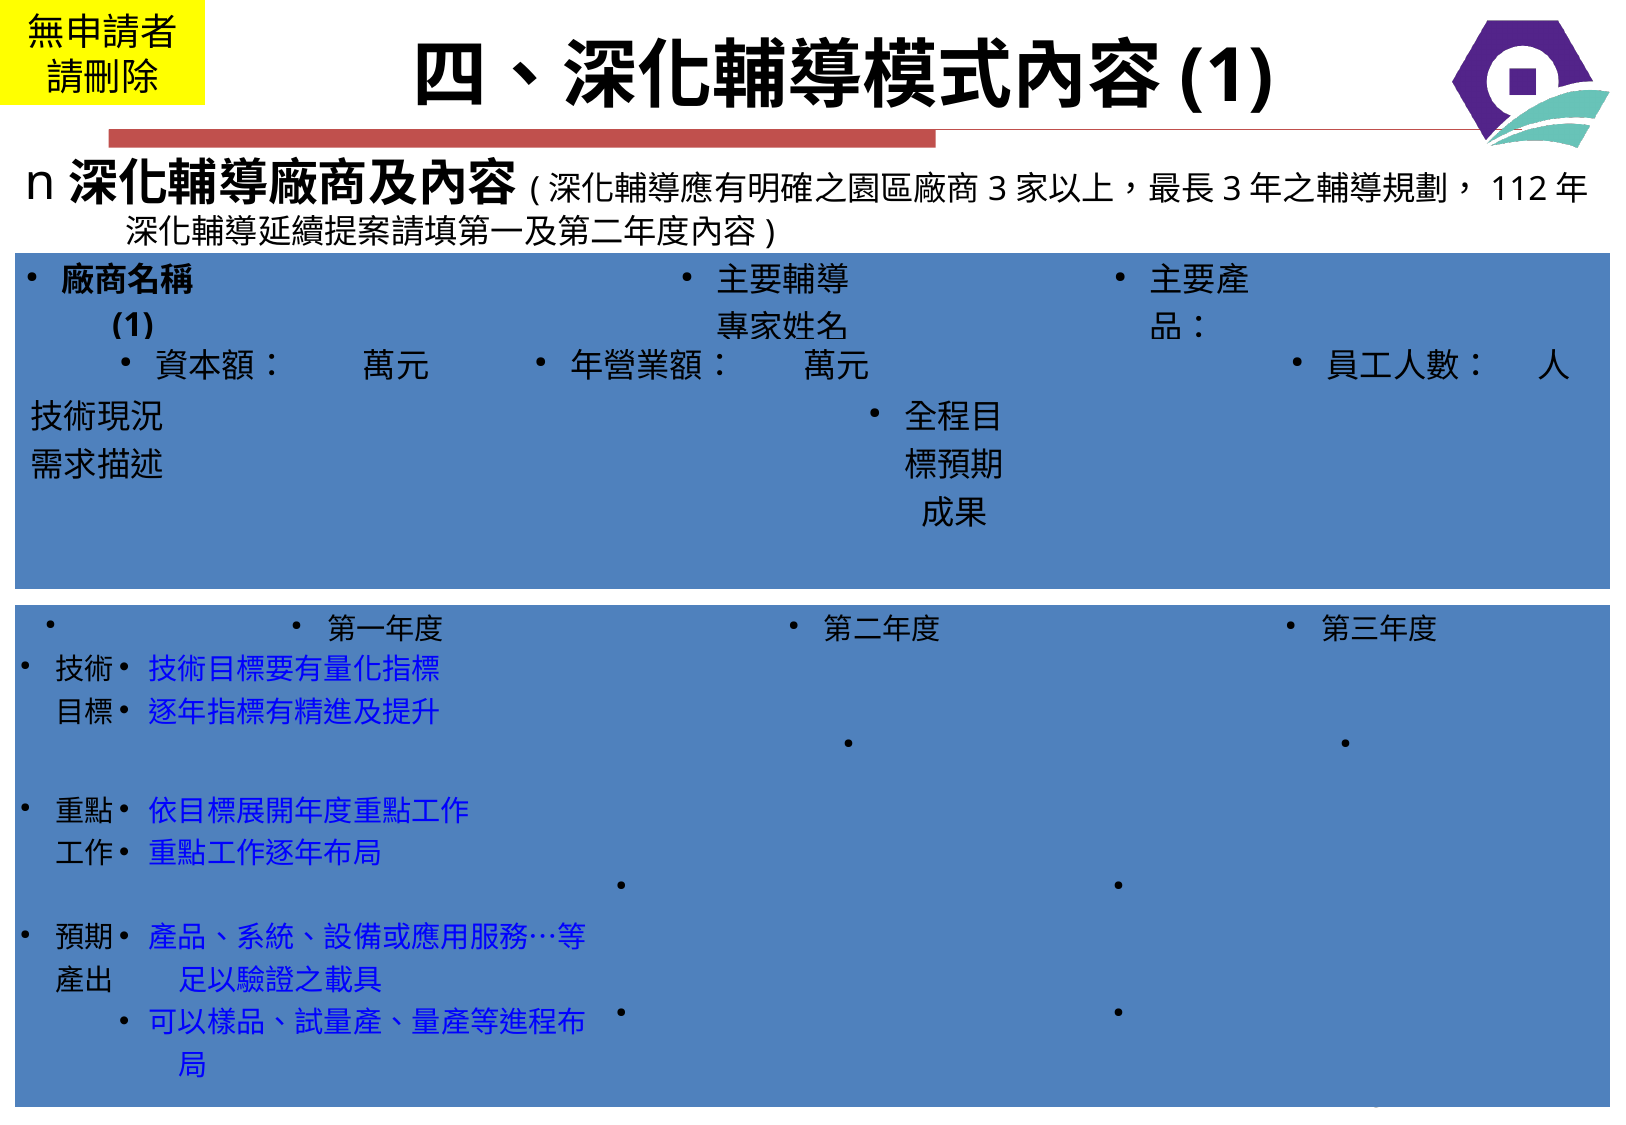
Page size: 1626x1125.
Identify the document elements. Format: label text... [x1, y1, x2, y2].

table_cell [616, 787, 1113, 914]
table_header 廠商名稱(1) [15, 253, 215, 339]
table_cell 技術目標要有量化指標 逐年指標有精進及提升 [119, 645, 616, 787]
table_cell 技術目標 [15, 645, 119, 787]
table_cell [180, 390, 855, 589]
table_header 第三年度 [1113, 605, 1610, 645]
table_cell [1113, 787, 1610, 914]
table_cell [1113, 645, 1610, 787]
table_header 第二年度 [616, 605, 1113, 645]
table_cell [1018, 390, 1610, 589]
table_cell 依目標展開年度重點工作 重點工作逐年布局 [119, 787, 616, 914]
text_box 深化輔導廠商及內容(深化輔導應有明確之園區廠商3家以上，最長3年之輔導規劃，112年深化輔導延續提案請填第一及第二年度內容) [10, 143, 1625, 258]
table_header [855, 253, 1114, 339]
table_cell [616, 645, 1113, 787]
table_cell 產品、系統、設備或應用服務…等足以驗證之載具 可以樣品、試量產、量產等進程布局 [119, 914, 616, 1107]
table_header 第一年度 [119, 605, 616, 645]
table_header 主要產品： [1114, 253, 1292, 339]
table_header [215, 253, 676, 339]
table_header [15, 605, 119, 645]
text_box 四、深化輔導模式內容(1) [0, 18, 1625, 125]
table_cell 資本額： 萬元 [15, 339, 535, 390]
text_box 無申請者請刪除 [0, 0, 205, 105]
table_cell [1113, 914, 1610, 1107]
table_header [1292, 253, 1610, 339]
table_cell 年營業額： 萬元 [535, 339, 1292, 390]
table_cell 全程目標預期成果 [855, 390, 1018, 589]
table_cell 重點工作 [15, 787, 119, 914]
table_cell 員工人數： 人 [1292, 339, 1610, 390]
table_cell 技術現況需求描述 [15, 390, 180, 589]
table_header 主要輔導專家姓名 [676, 253, 855, 339]
table_cell 預期產出 [15, 914, 119, 1107]
table_cell [616, 914, 1113, 1107]
